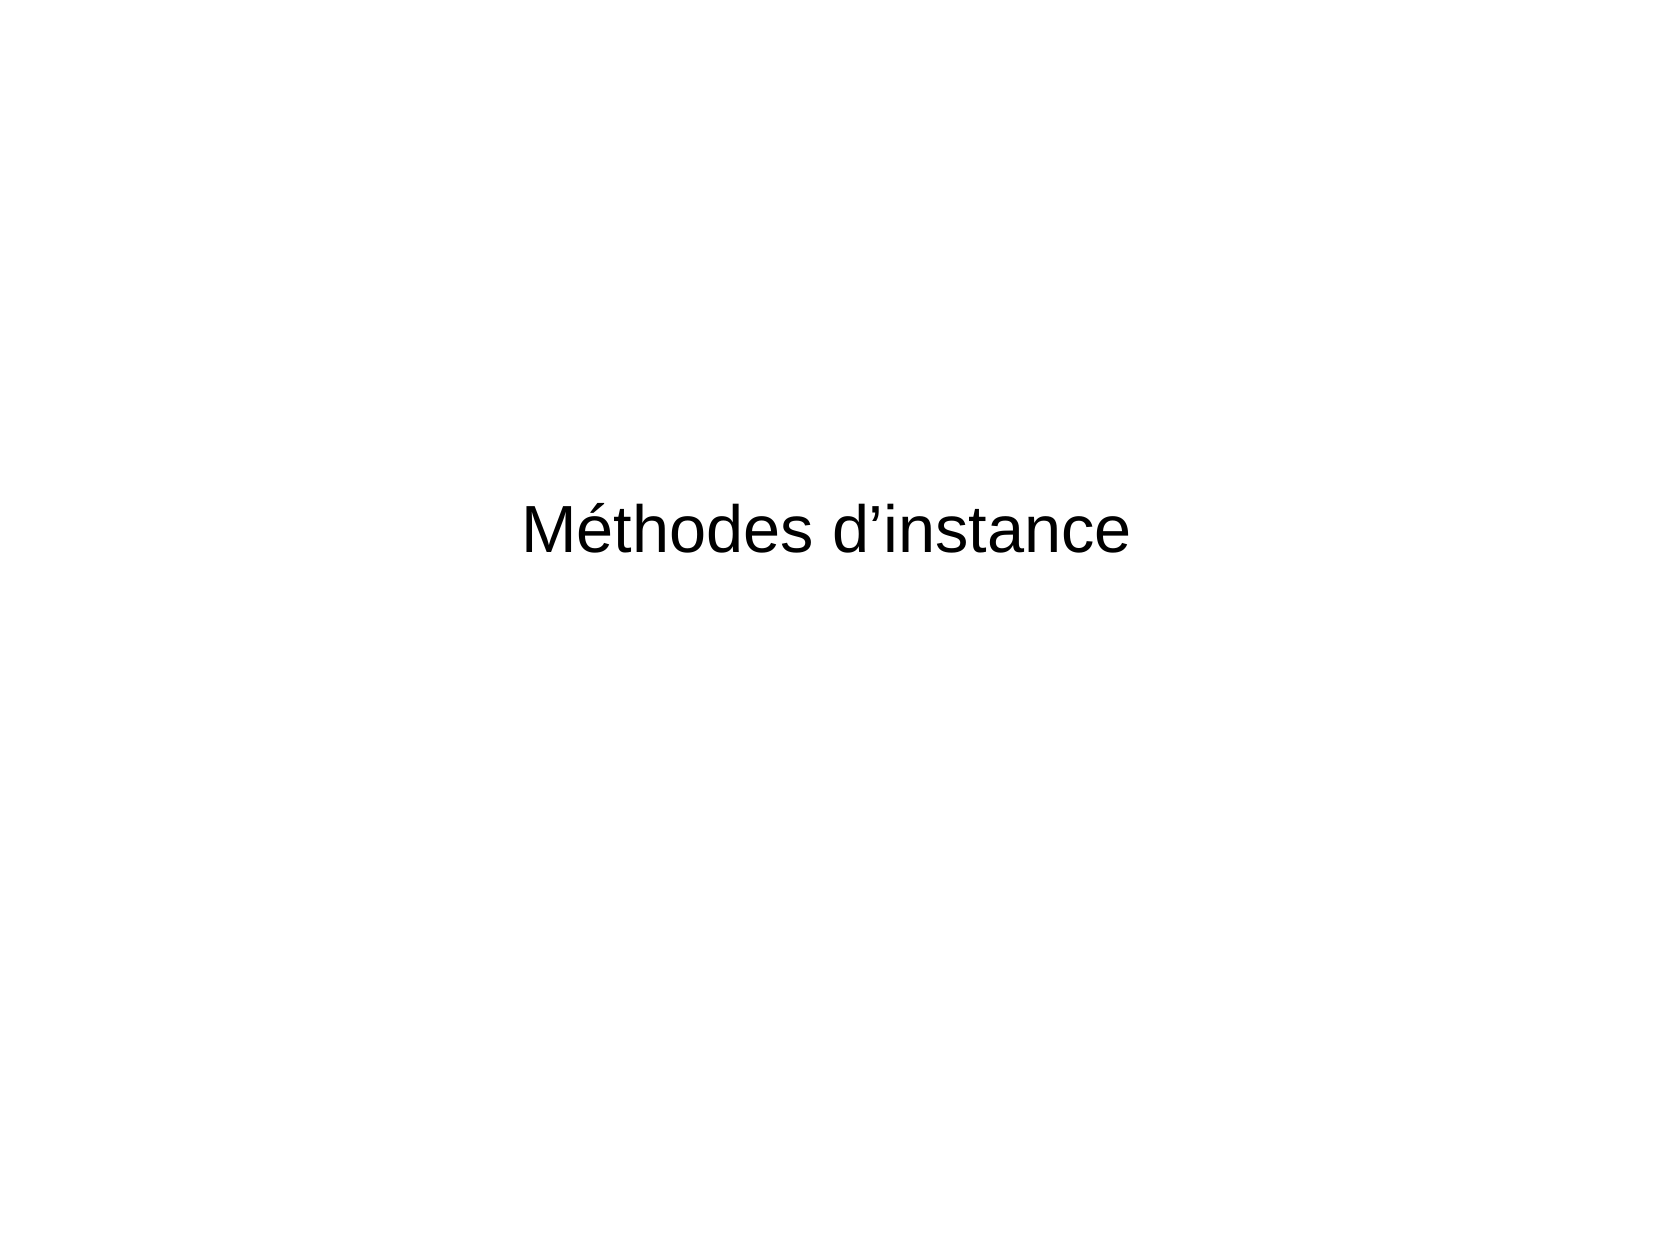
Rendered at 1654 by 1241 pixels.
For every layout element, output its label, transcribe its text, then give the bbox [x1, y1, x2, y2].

subtitle Méthodes d’instance [82, 49, 1571, 1010]
